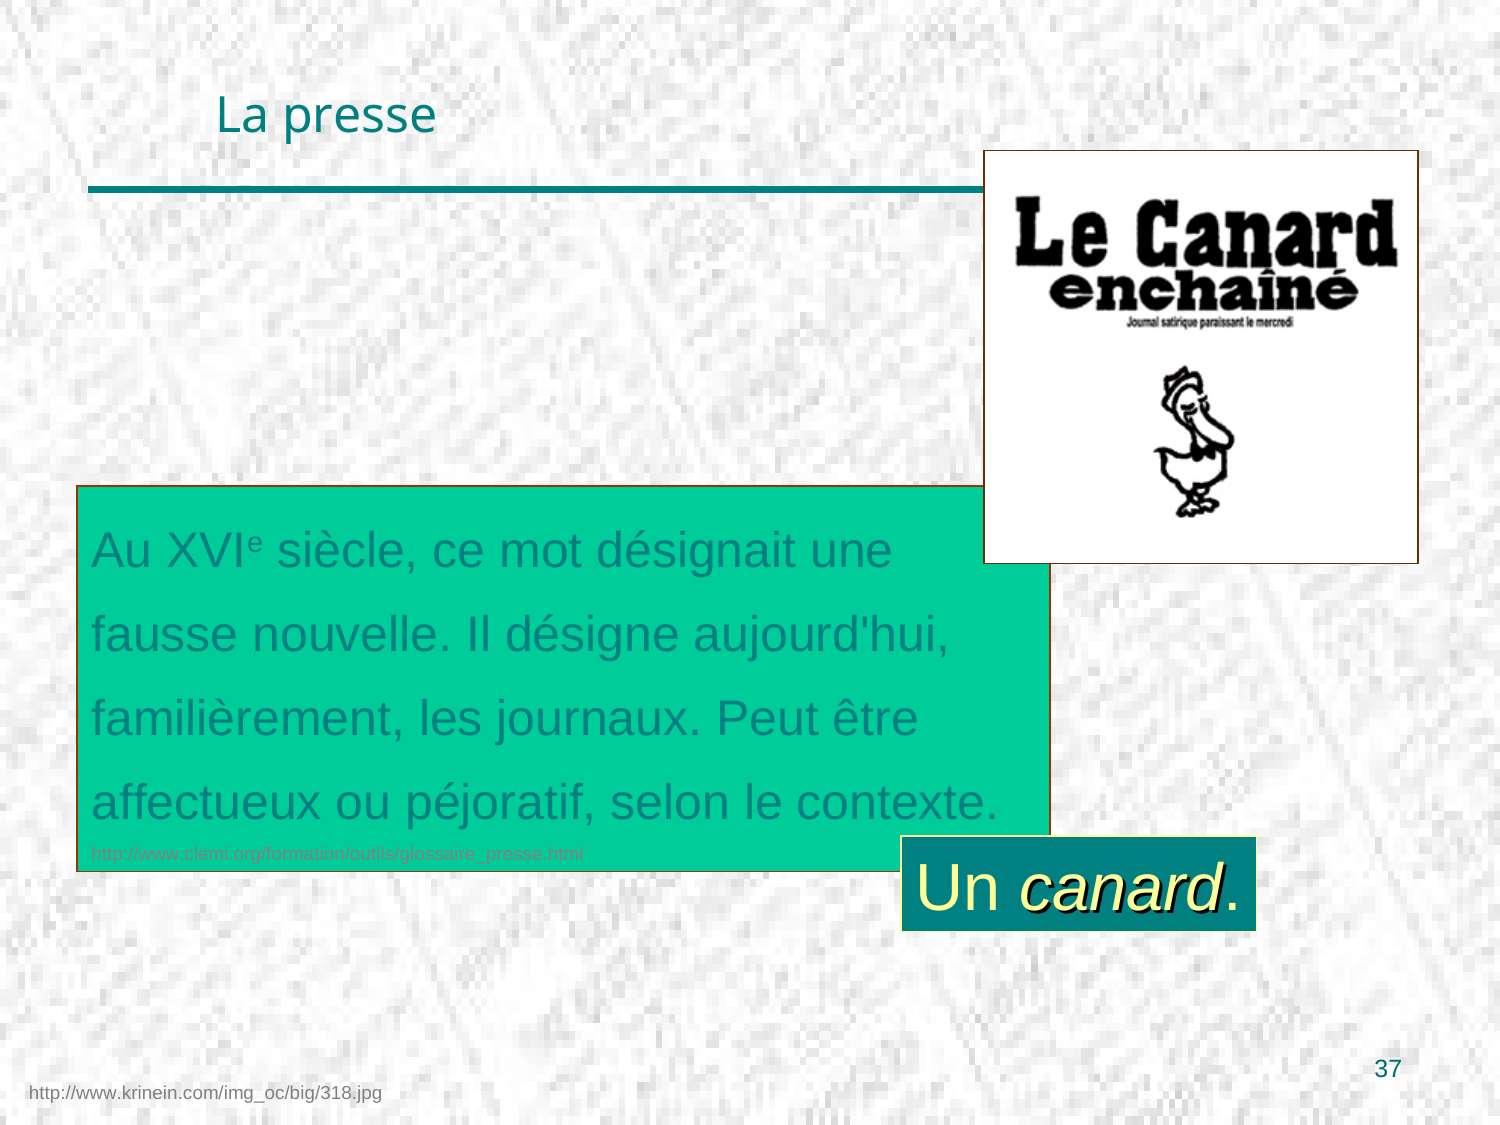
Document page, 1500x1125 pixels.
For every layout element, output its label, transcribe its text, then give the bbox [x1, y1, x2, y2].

text_box http://www.krinein.com/img_oc/big/318.jpg [14, 1073, 727, 1112]
text_box La presse [200, 74, 454, 151]
text_box Un canard. [900, 835, 1257, 932]
text_box Au XVIe siècle, ce mot désignait une fausse nouvelle. Il désigne aujourd'hui, familièrement, les journaux. Peut être affectueux ou péjoratif, selon le contexte. http://www.clemi.org/formation/outils/glossaire_presse.html [76, 486, 1051, 872]
picture [0, 0, 1500, 1125]
